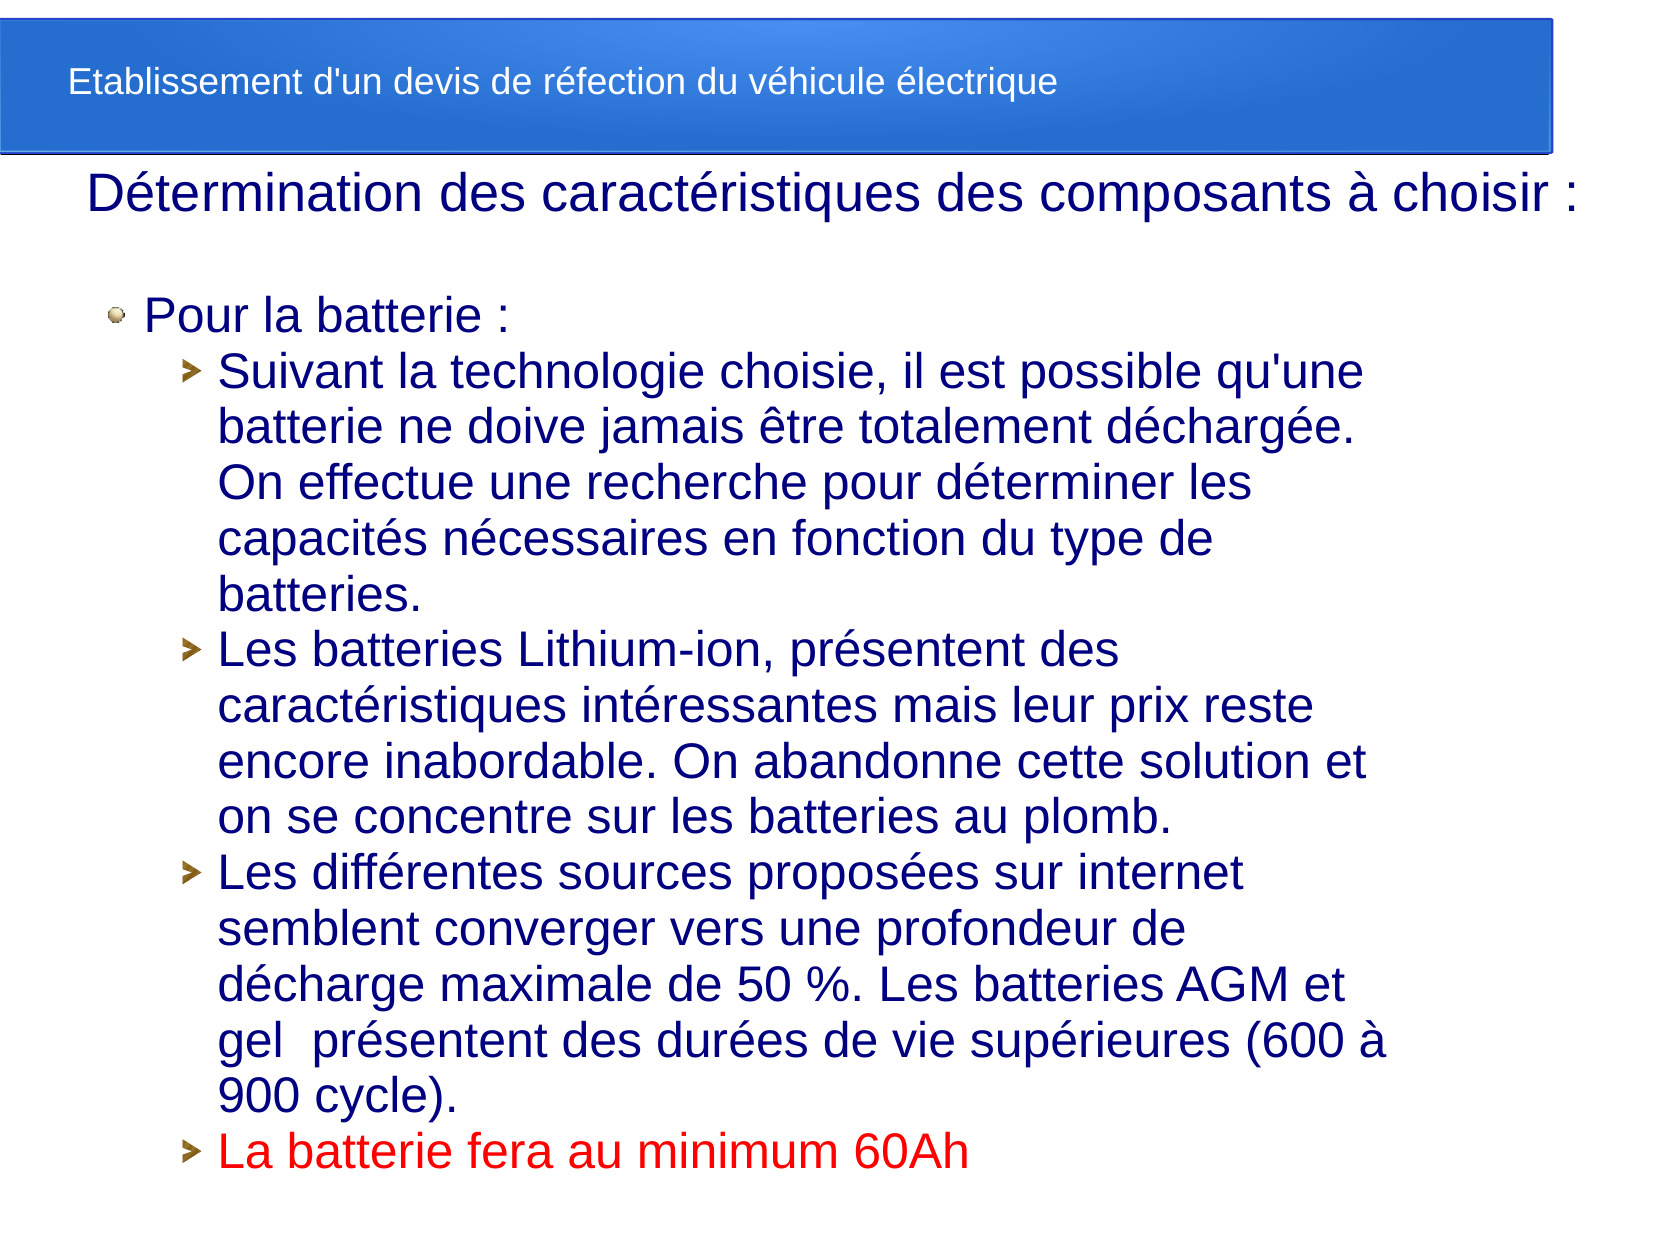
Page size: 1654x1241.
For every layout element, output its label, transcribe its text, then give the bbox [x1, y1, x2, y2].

text_box Pour la batterie : Suivant la technologie choisie, il est possible qu'une batterie ne doive jamais être totalement déchargée. On effectue une recherche pour déterminer les capacités nécessaires en fonction du type de batteries. Les batteries Lithium-ion, présentent des caractéristiques intéressantes mais leur prix reste encore inabordable. On abandonne cette solution et on se concentre sur les batteries au plomb. Les différentes sources proposées sur internet semblent converger vers une profondeur de décharge maximale de 50 %. Les batteries AGM et gel présentent des durées de vie supérieures (600 à 900 cycle). La batterie fera au minimum 60Ah [93, 279, 1424, 1187]
text_box Etablissement d'un devis de réfection du véhicule électrique [53, 53, 1076, 111]
text_box Détermination des caractéristiques des composants à choisir : [71, 155, 1622, 231]
